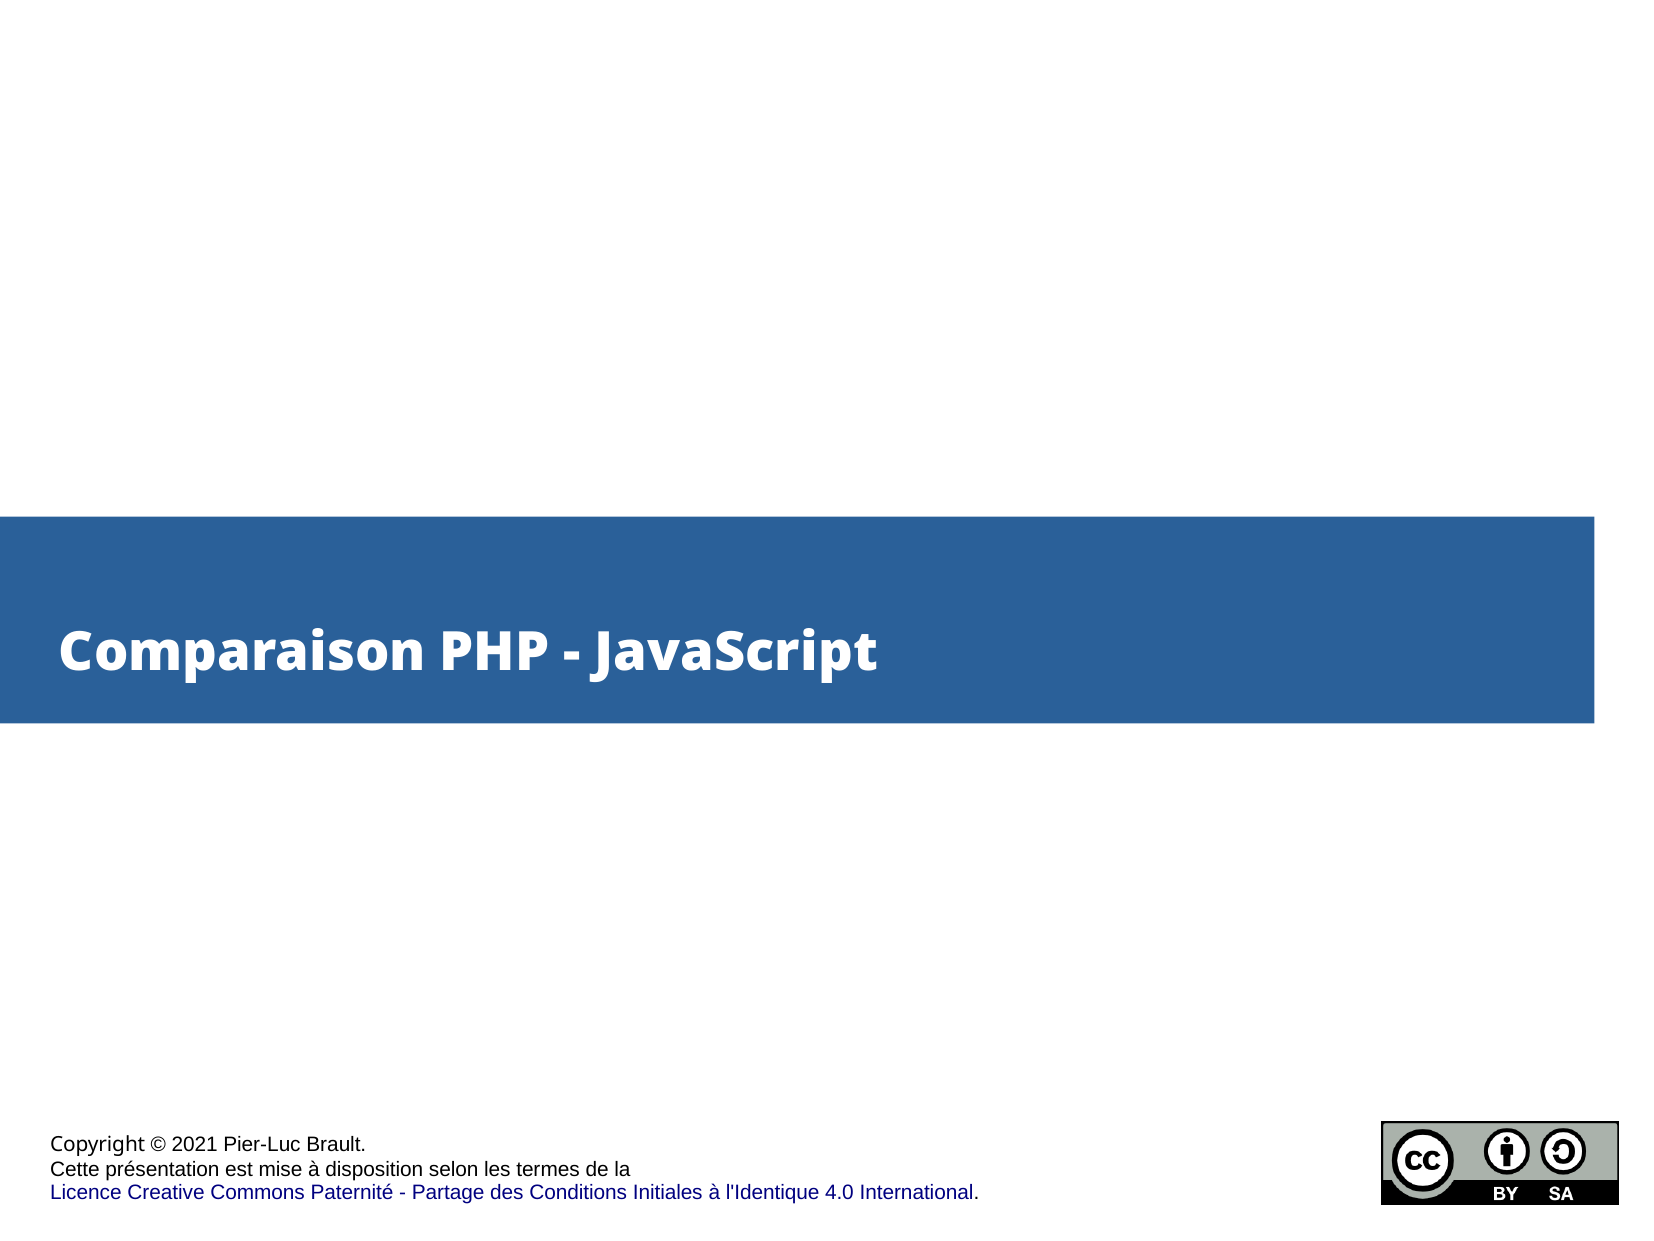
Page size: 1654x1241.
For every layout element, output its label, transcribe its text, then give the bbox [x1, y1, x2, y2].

title Comparaison PHP - JavaScript [59, 553, 1595, 687]
picture [1381, 1121, 1619, 1205]
text_box Copyright © 2021 Pier-Luc Brault. Cette présentation est mise à disposition selon les termes de la Licence Creative Commons Paternité - Partage des Conditions Initiales à l'Identique 4.0 International. [35, 1122, 1099, 1214]
